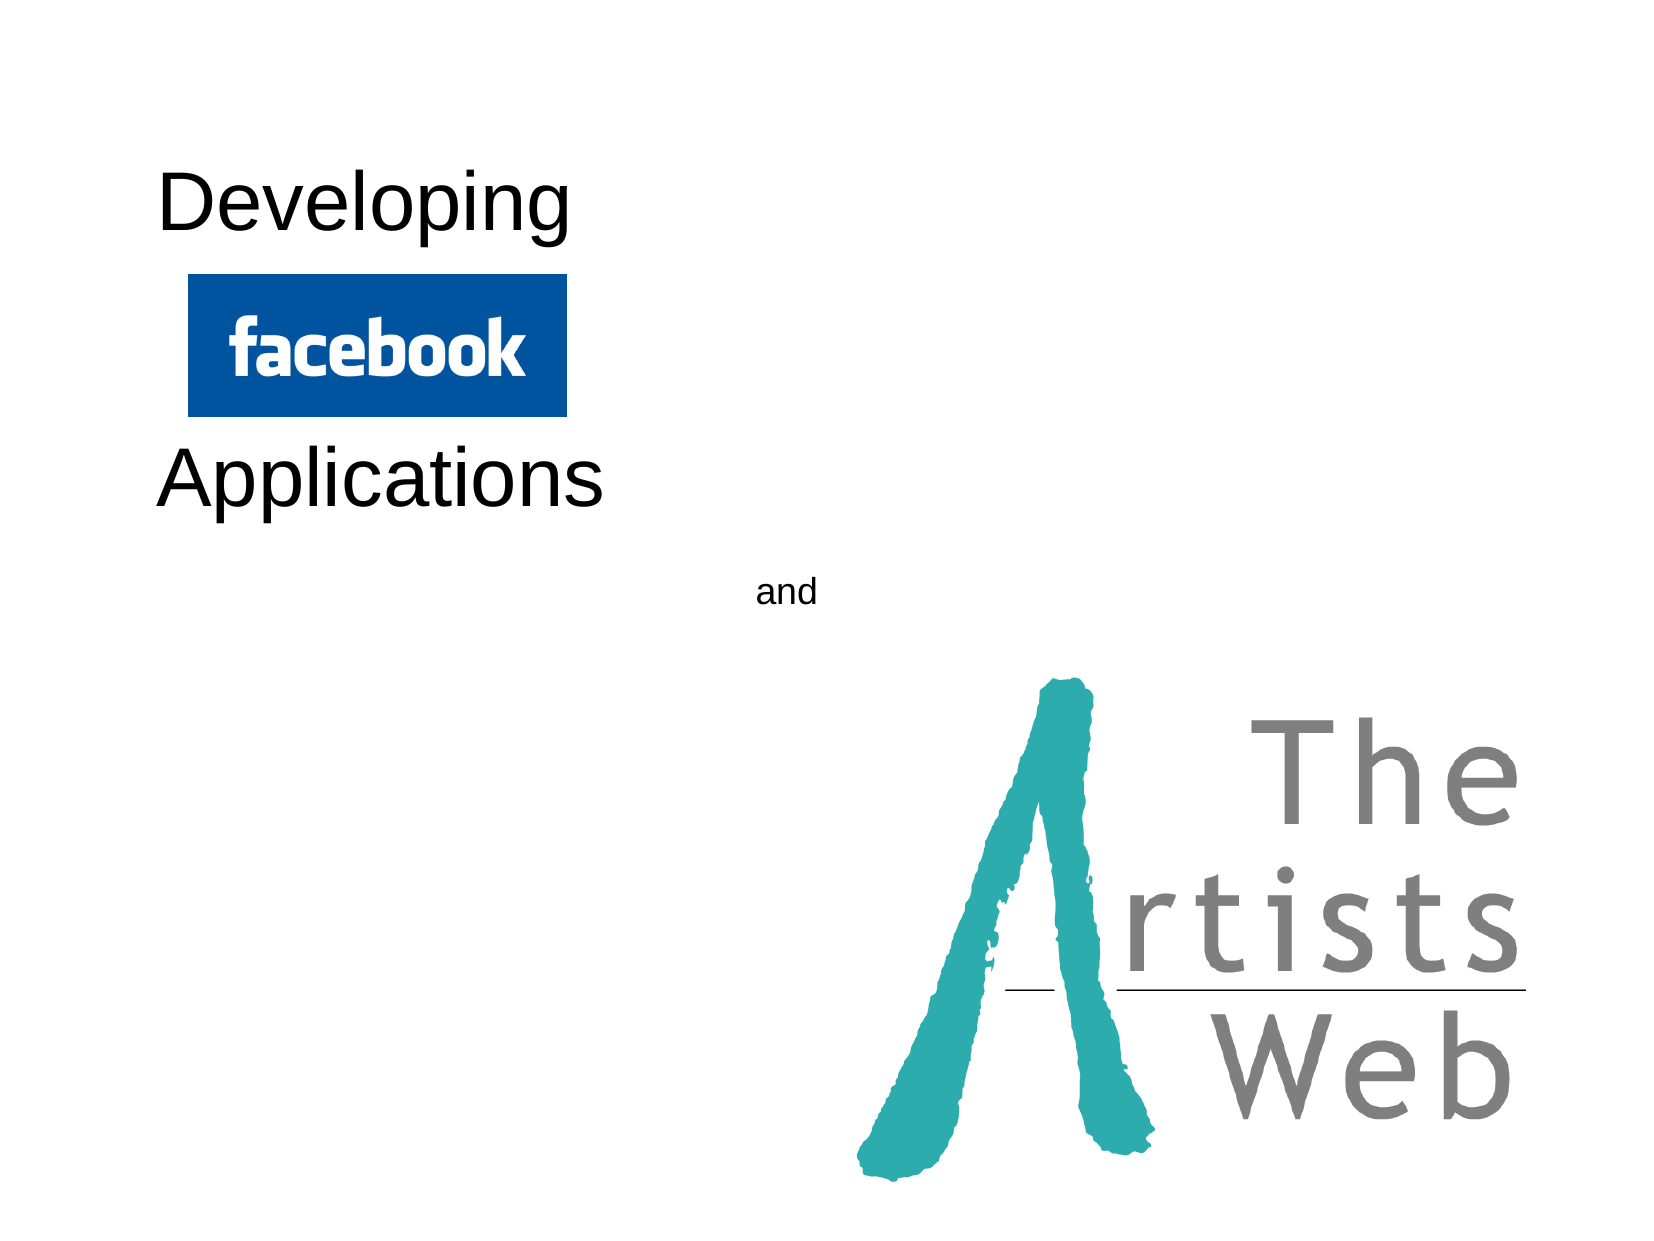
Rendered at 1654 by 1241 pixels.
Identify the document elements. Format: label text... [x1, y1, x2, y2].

text_box and [717, 563, 857, 621]
picture [188, 274, 567, 417]
text_box Developing [118, 147, 611, 322]
text_box Applications [118, 423, 621, 532]
picture [856, 677, 1536, 1182]
